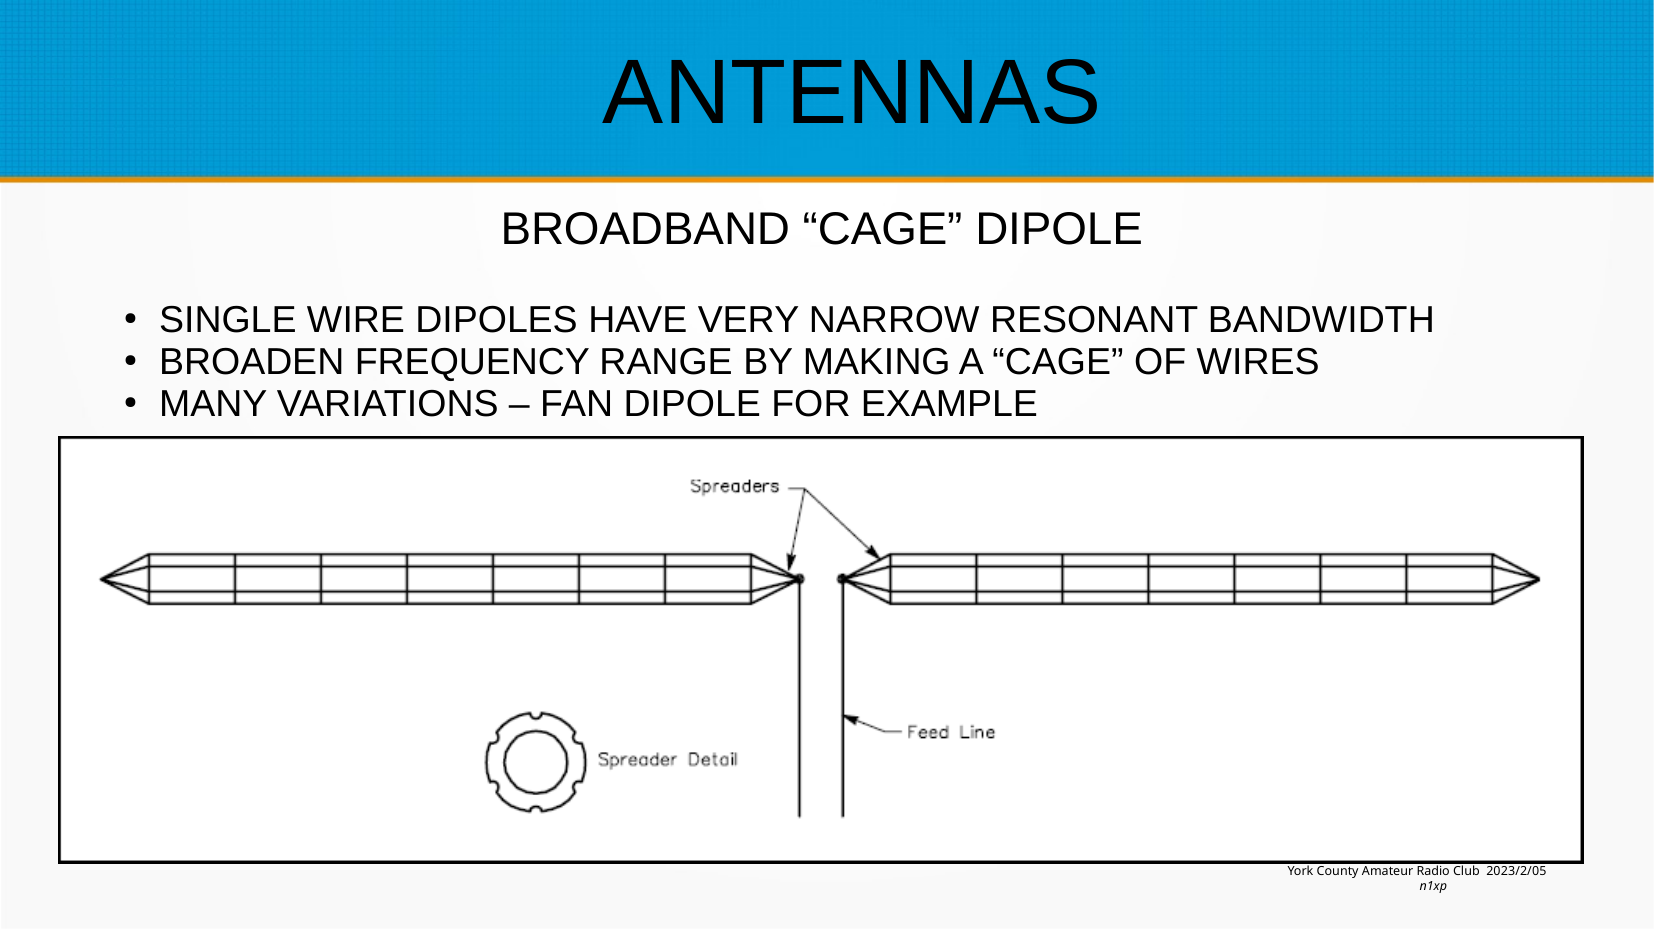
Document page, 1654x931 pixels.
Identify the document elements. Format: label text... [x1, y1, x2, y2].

text_box BROADBAND “CAGE” DIPOLE [466, 195, 1178, 291]
picture [0, 175, 1654, 931]
text_box SINGLE WIRE DIPOLES HAVE VERY NARROW RESONANT BANDWIDTH BROADEN FREQUENCY RANGE BY MAKING A “CAGE” OF WIRES MANY VARIATIONS – FAN DIPOLE FOR EXAMPLE [109, 291, 1521, 433]
text_box ANTENNAS [230, 33, 1475, 151]
text_box York County Amateur Radio Club 2023/2/05 n1xp [1281, 857, 1586, 899]
